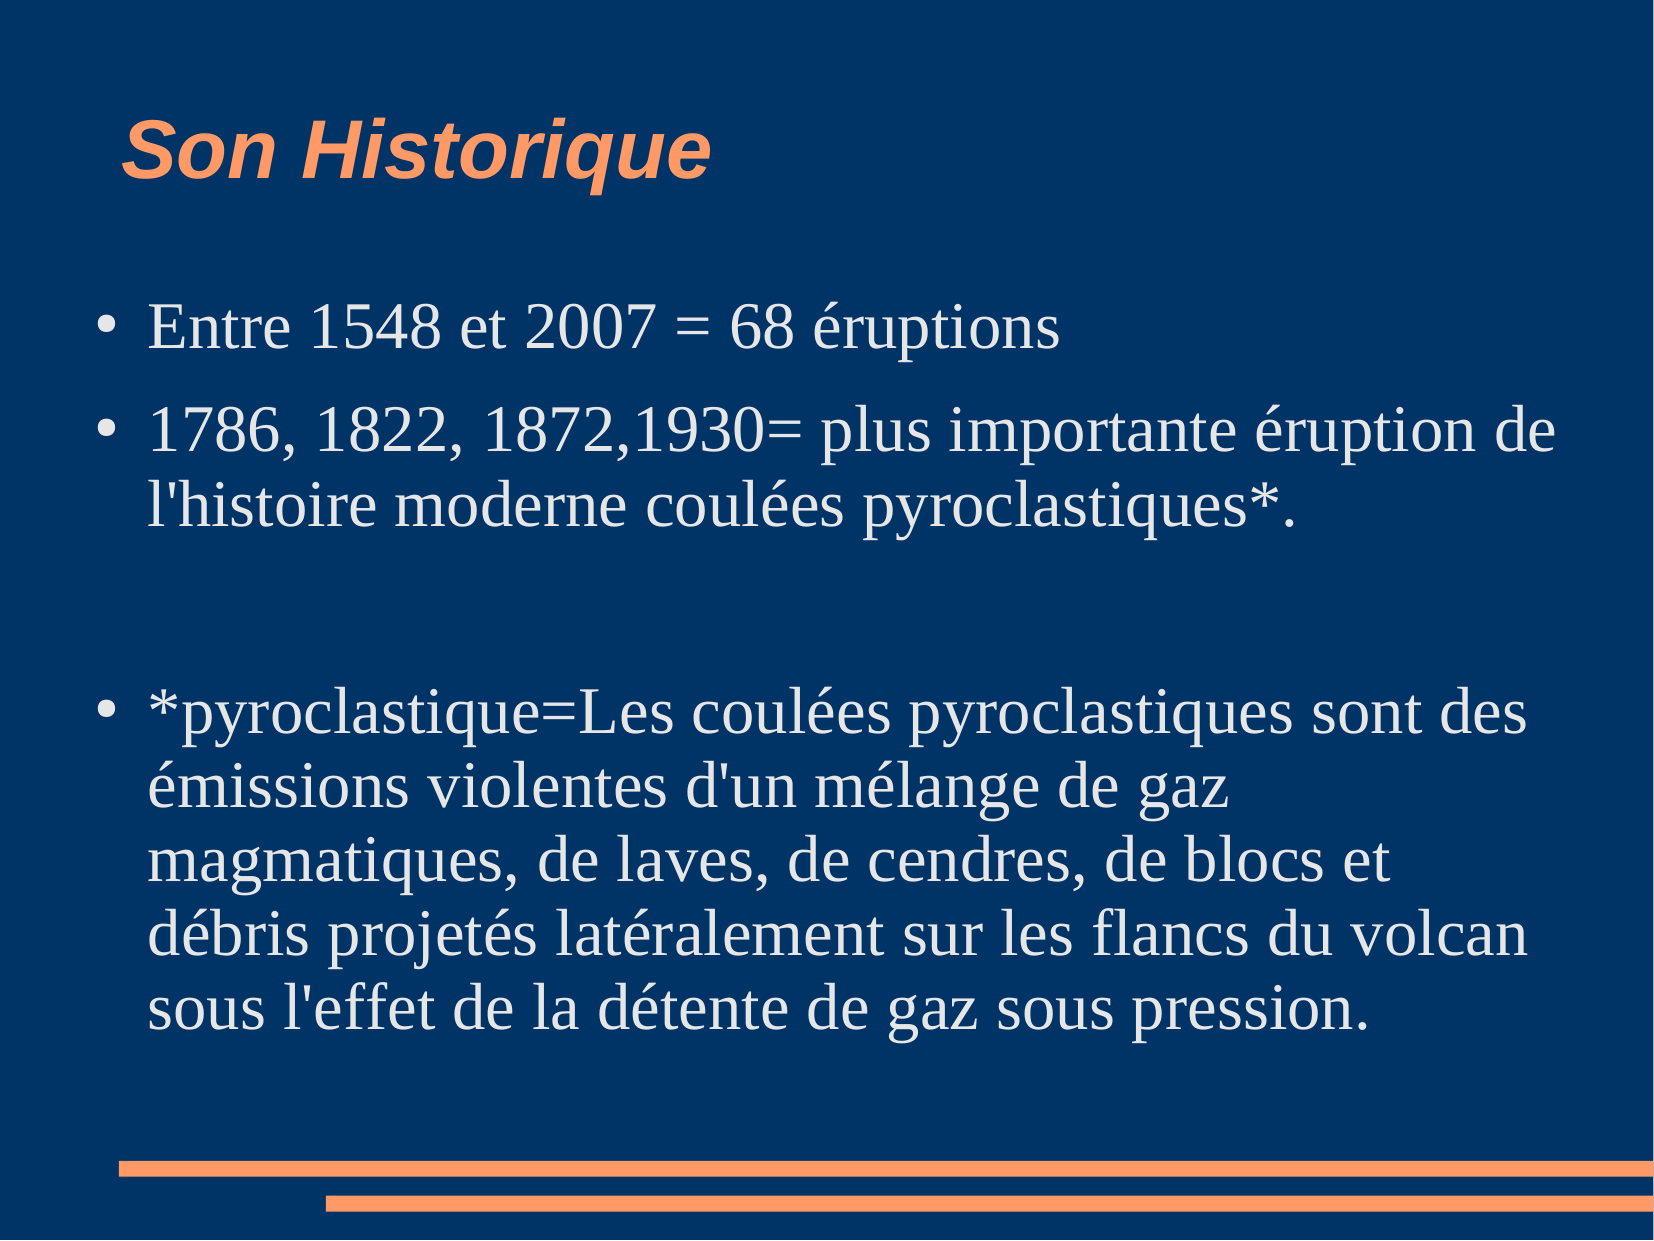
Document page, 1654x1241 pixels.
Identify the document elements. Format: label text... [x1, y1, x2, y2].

list Entre 1548 et 2007 = 68 éruptions 1786, 1822, 1872,1930= plus importante éruption de l'histoire moderne coulées pyroclastiques*. *pyroclastique=Les coulées pyroclastiques sont des émissions violentes d'un mélange de gaz magmatiques, de laves, de cendres, de blocs et débris projetés latéralement sur les flancs du volcan sous l'effet de la détente de gaz sous pression. [76, 288, 1565, 1093]
title Son Historique [121, 46, 1534, 254]
